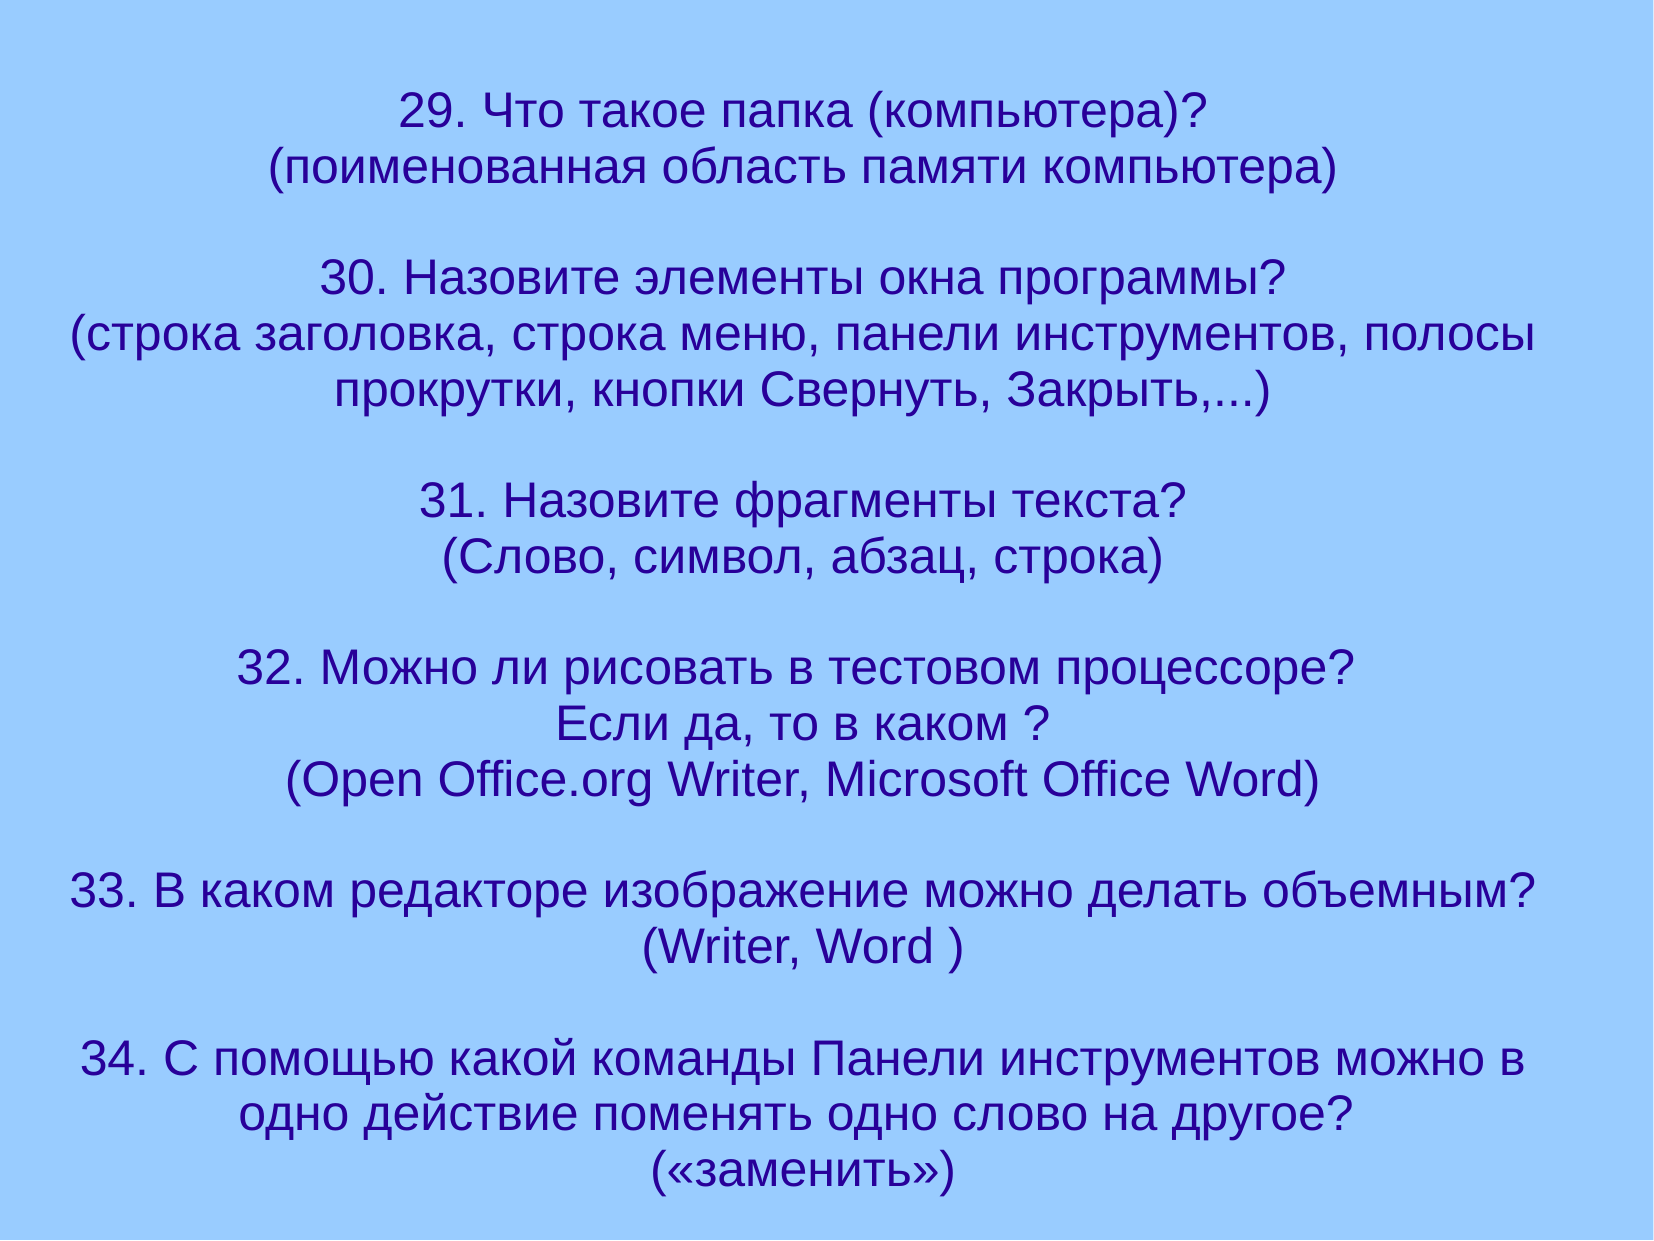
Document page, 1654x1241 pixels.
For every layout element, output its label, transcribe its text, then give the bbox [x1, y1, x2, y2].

subtitle 29. Что такое папка (компьютера)? (поименованная область памяти компьютера) 30. Назовите элементы окна программы? (строка заголовка, строка меню, панели инструментов, полосы прокрутки, кнопки Свернуть, Закрыть,...) 31. Назовите фрагменты текста? (Слово, символ, абзац, строка) 32. Можно ли рисовать в тестовом процессоре? Если да, то в каком ? (Open Office.org Writer, Microsoft Office Word) 33. В каком редакторе изображение можно делать объемным? (Writer, Word ) 34. C помощью какой команды Панели инструментов можно в одно действие поменять одно слово на другое? («заменить») [59, 59, 1548, 1221]
